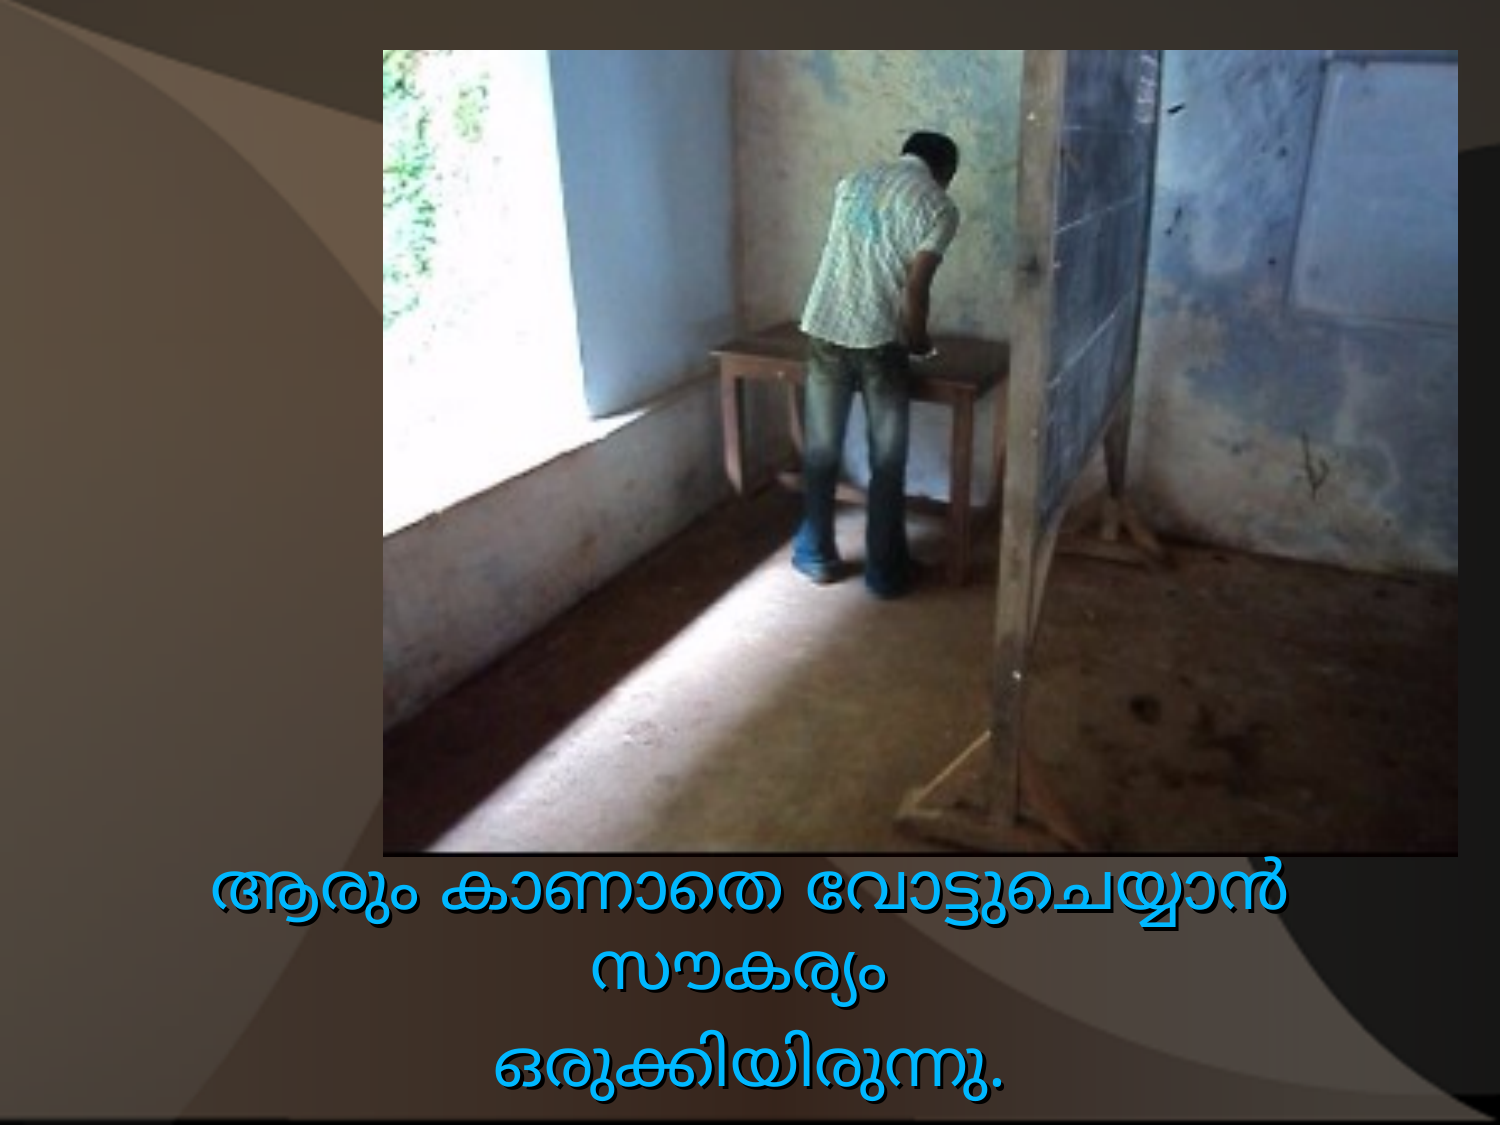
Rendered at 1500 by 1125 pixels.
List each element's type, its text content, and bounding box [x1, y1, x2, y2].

text_box ആരും കാണാതെ വോട്ടുചെയ്യാന്‍ സൗകര്യം ഒരുക്കിയിരുന്നു. [75, 944, 1426, 999]
picture [0, 0, 1500, 1125]
